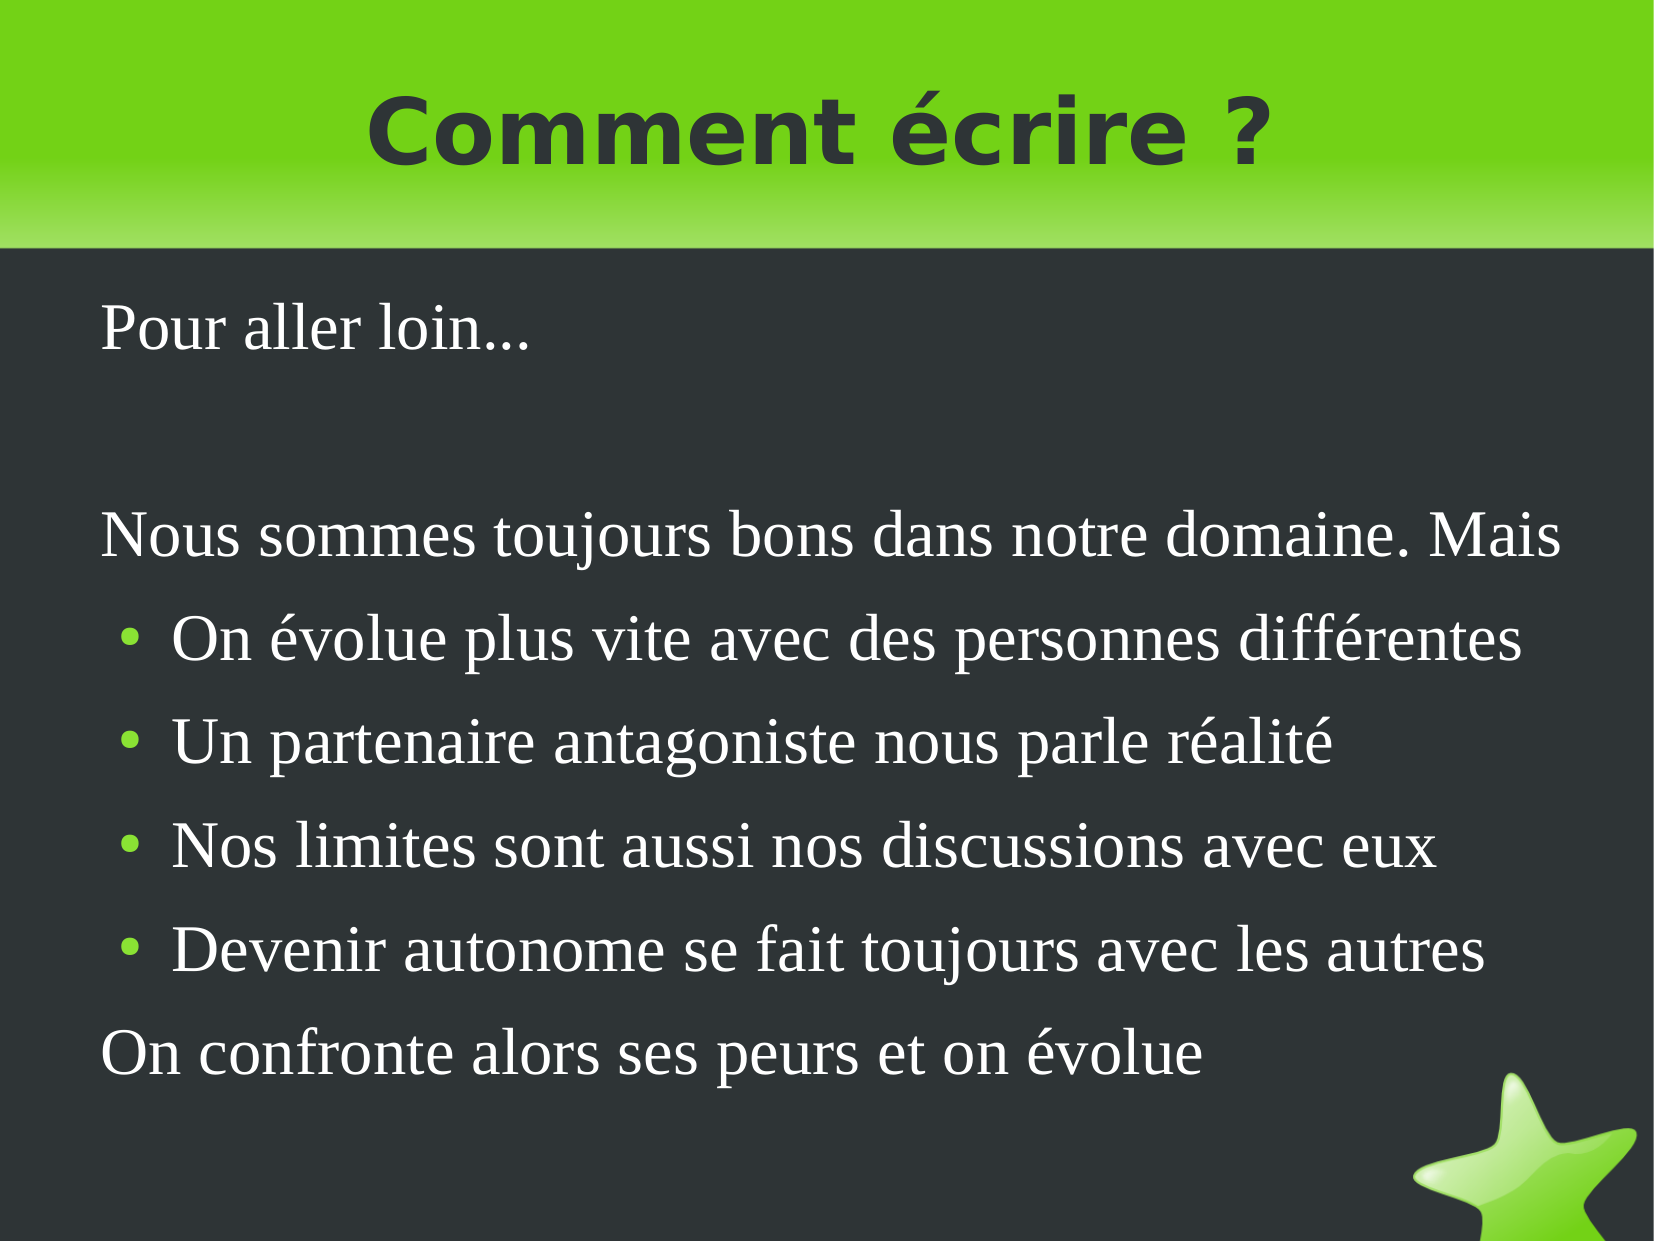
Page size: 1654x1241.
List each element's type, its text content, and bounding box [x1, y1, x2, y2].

title Comment écrire ? [76, 36, 1565, 229]
picture [0, 0, 1654, 1241]
list Pour aller loin... Nous sommes toujours bons dans notre domaine. Mais On évolue plus vite avec des personnes différentes Un partenaire antagoniste nous parle réalité Nos limites sont aussi nos discussions avec eux Devenir autonome se fait toujours avec les autres On confronte alors ses peurs et on évolue [82, 290, 1571, 1144]
